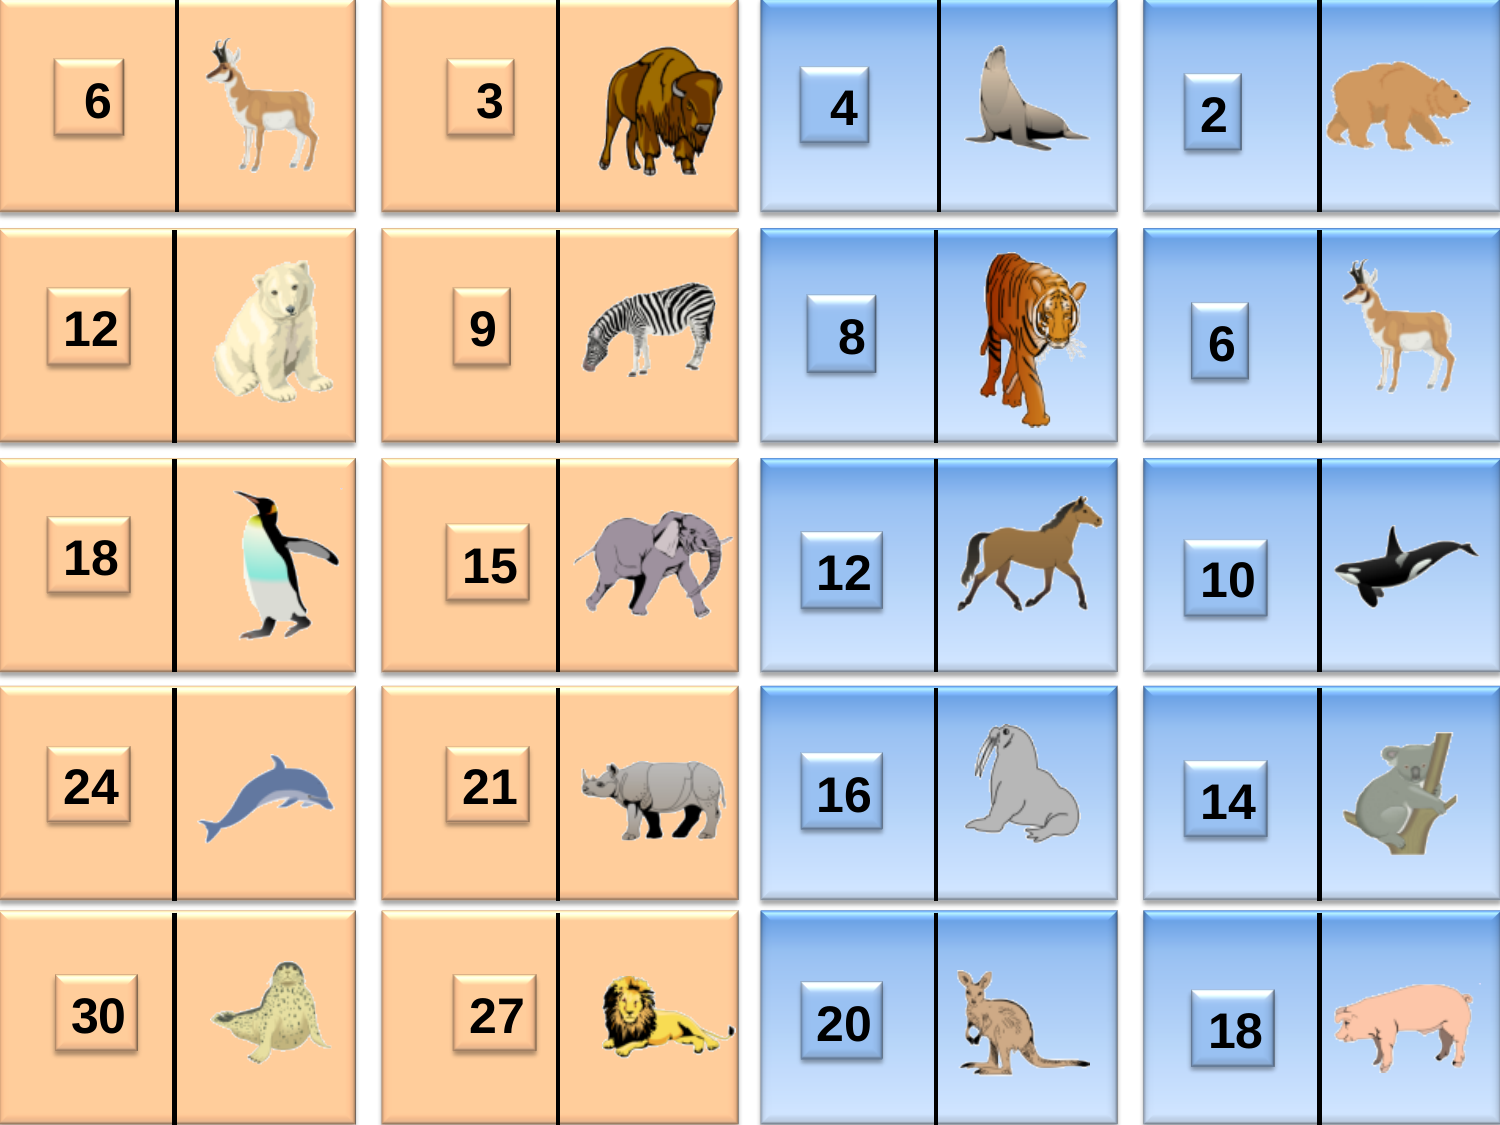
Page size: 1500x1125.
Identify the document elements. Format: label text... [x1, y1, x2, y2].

text_box 10 [1186, 540, 1272, 616]
text_box 30 [56, 976, 142, 1052]
text_box 15 [447, 525, 533, 601]
picture [752, 0, 1126, 1125]
text_box 18 [49, 518, 135, 594]
text_box 24 [49, 747, 135, 823]
text_box 9 [455, 289, 513, 365]
text_box 6 [56, 60, 128, 136]
text_box 12 [49, 289, 135, 365]
text_box 12 [801, 533, 888, 609]
text_box 3 [447, 60, 520, 136]
text_box 2 [1186, 75, 1244, 151]
text_box 21 [447, 747, 533, 823]
text_box 18 [1193, 990, 1279, 1067]
picture [1135, 0, 1500, 1125]
picture [0, 0, 364, 1125]
text_box 27 [455, 976, 541, 1052]
text_box 4 [801, 67, 874, 144]
text_box 14 [1186, 761, 1272, 838]
text_box 16 [801, 754, 888, 830]
picture [373, 0, 747, 1125]
text_box 6 [1193, 304, 1251, 380]
text_box 20 [801, 983, 888, 1059]
text_box 8 [809, 296, 881, 373]
